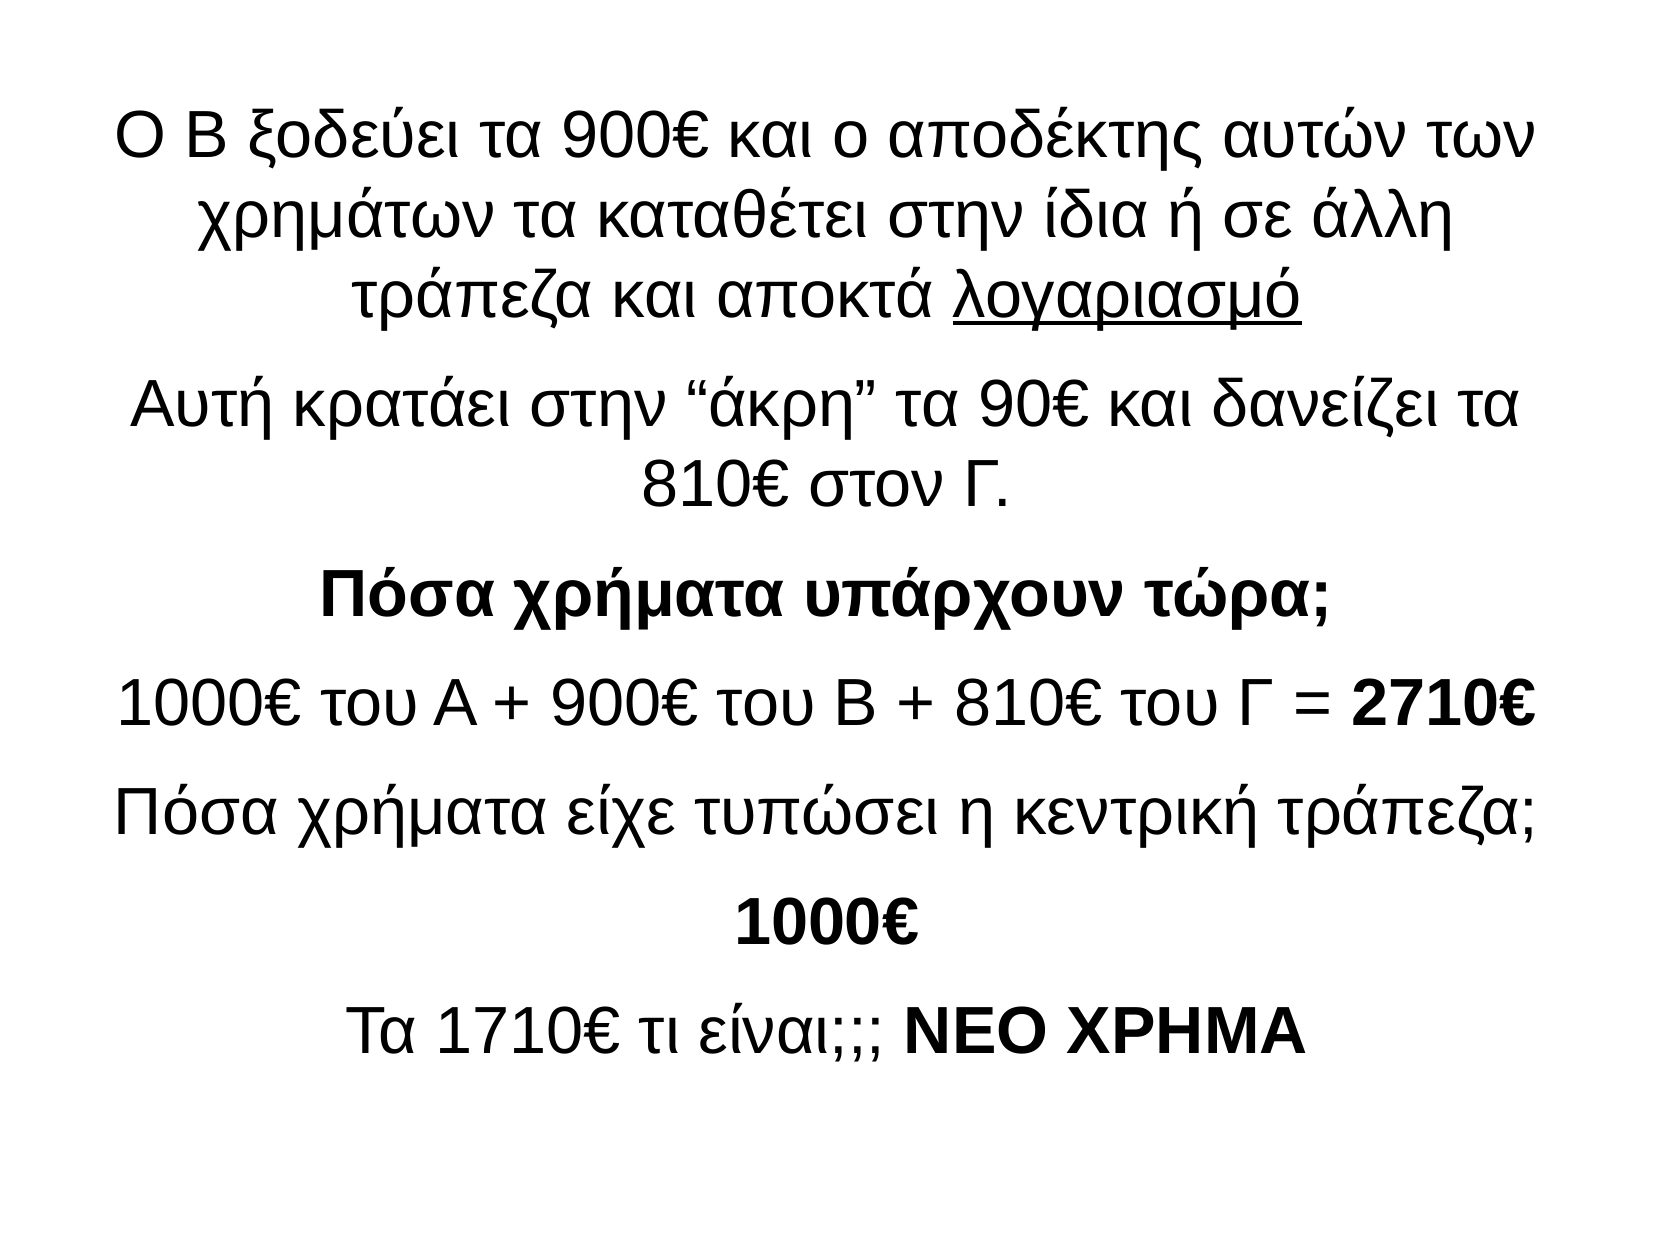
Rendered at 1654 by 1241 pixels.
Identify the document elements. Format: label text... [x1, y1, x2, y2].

subtitle Ο Β ξοδεύει τα 900€ και ο αποδέκτης αυτών των χρημάτων τα καταθέτει στην ίδια ή σε άλλη τράπεζα και αποκτά λογαριασμό Αυτή κρατάει στην “άκρη” τα 90€ και δανείζει τα 810€ στον Γ. Πόσα χρήματα υπάρχουν τώρα; 1000€ του Α + 900€ του Β + 810€ του Γ = 2710€ Πόσα χρήματα είχε τυπώσει η κεντρική τράπεζα; 1000€ Τα 1710€ τι είναι;;; ΝΕΟ ΧΡΗΜΑ [82, 56, 1571, 1102]
